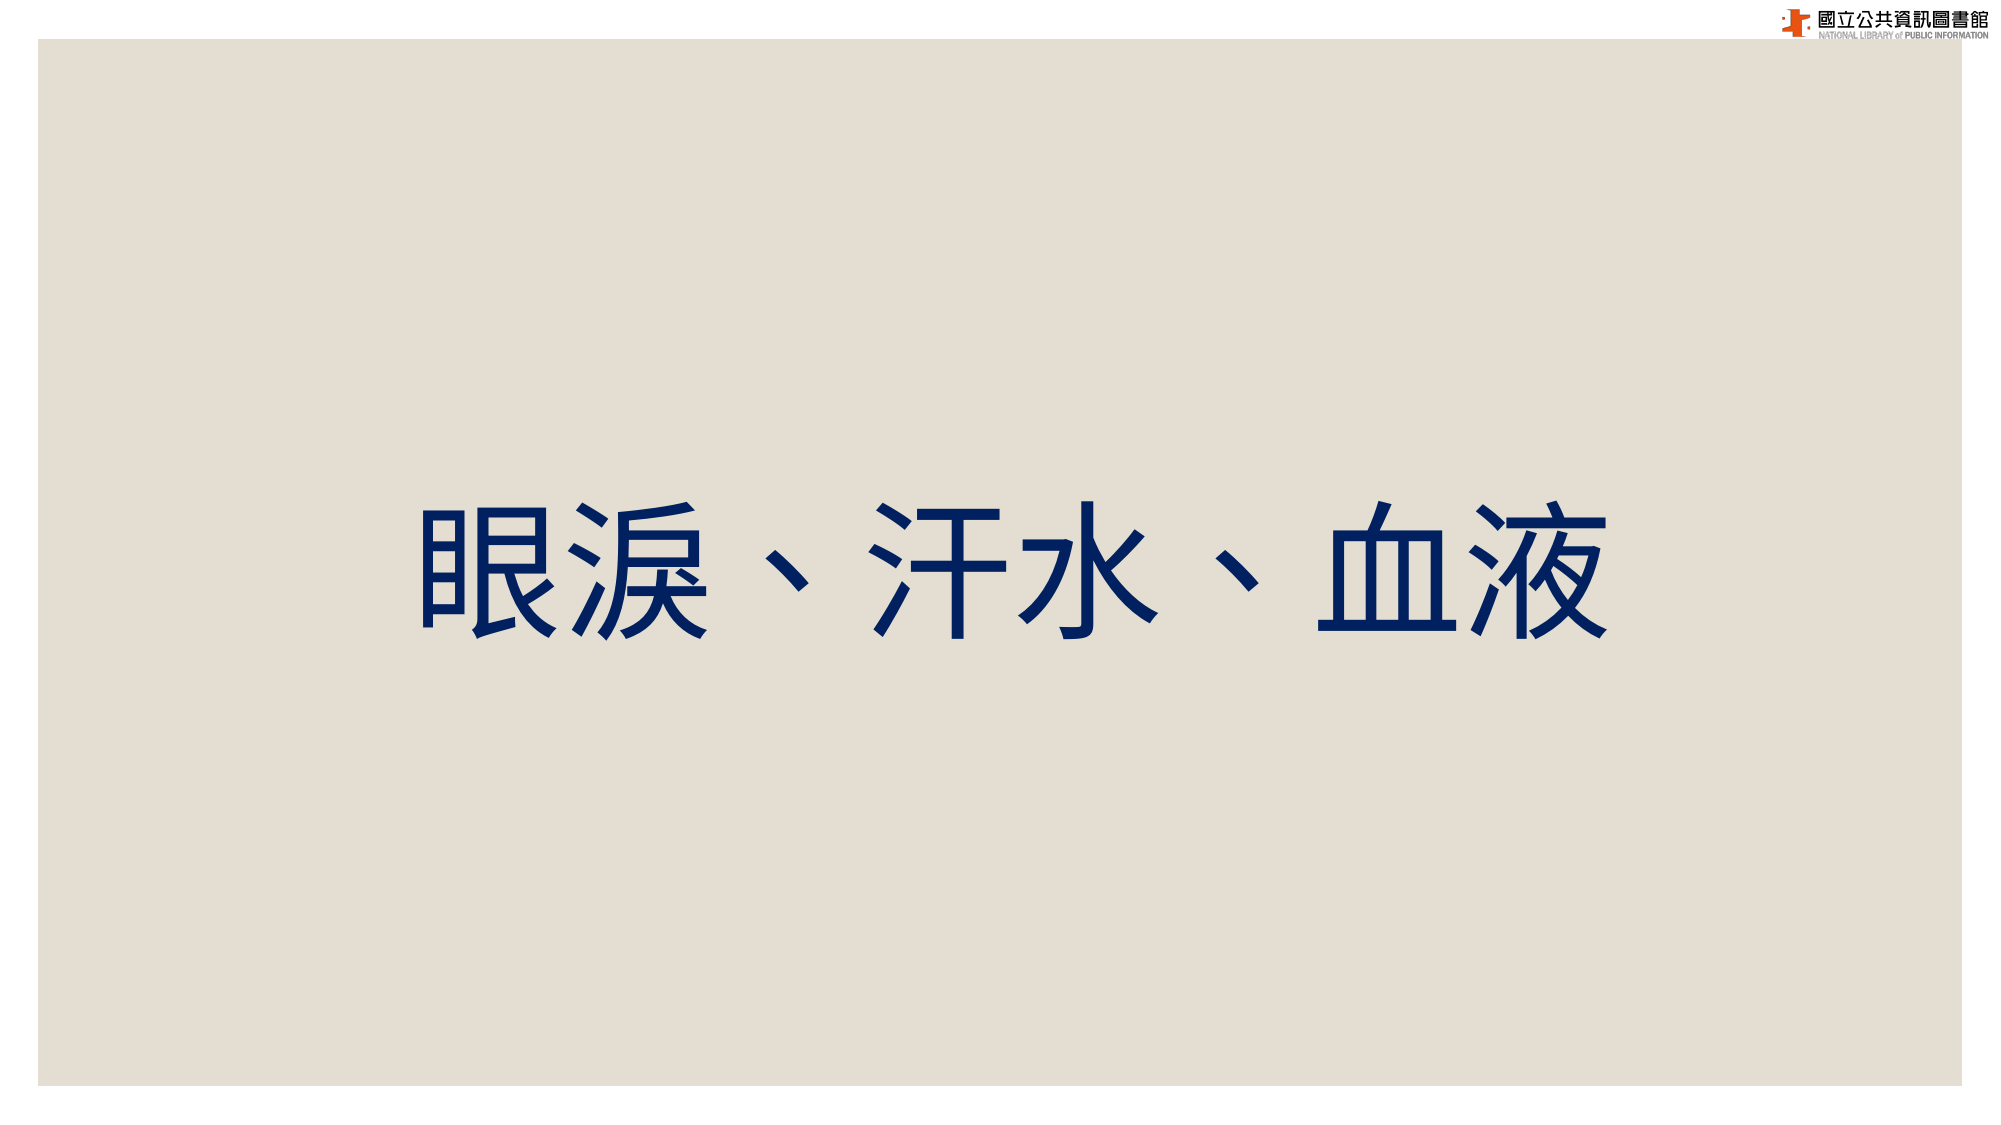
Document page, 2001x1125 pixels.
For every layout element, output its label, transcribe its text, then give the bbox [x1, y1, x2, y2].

text_box 眼淚、汗水、血液 [398, 470, 1628, 665]
